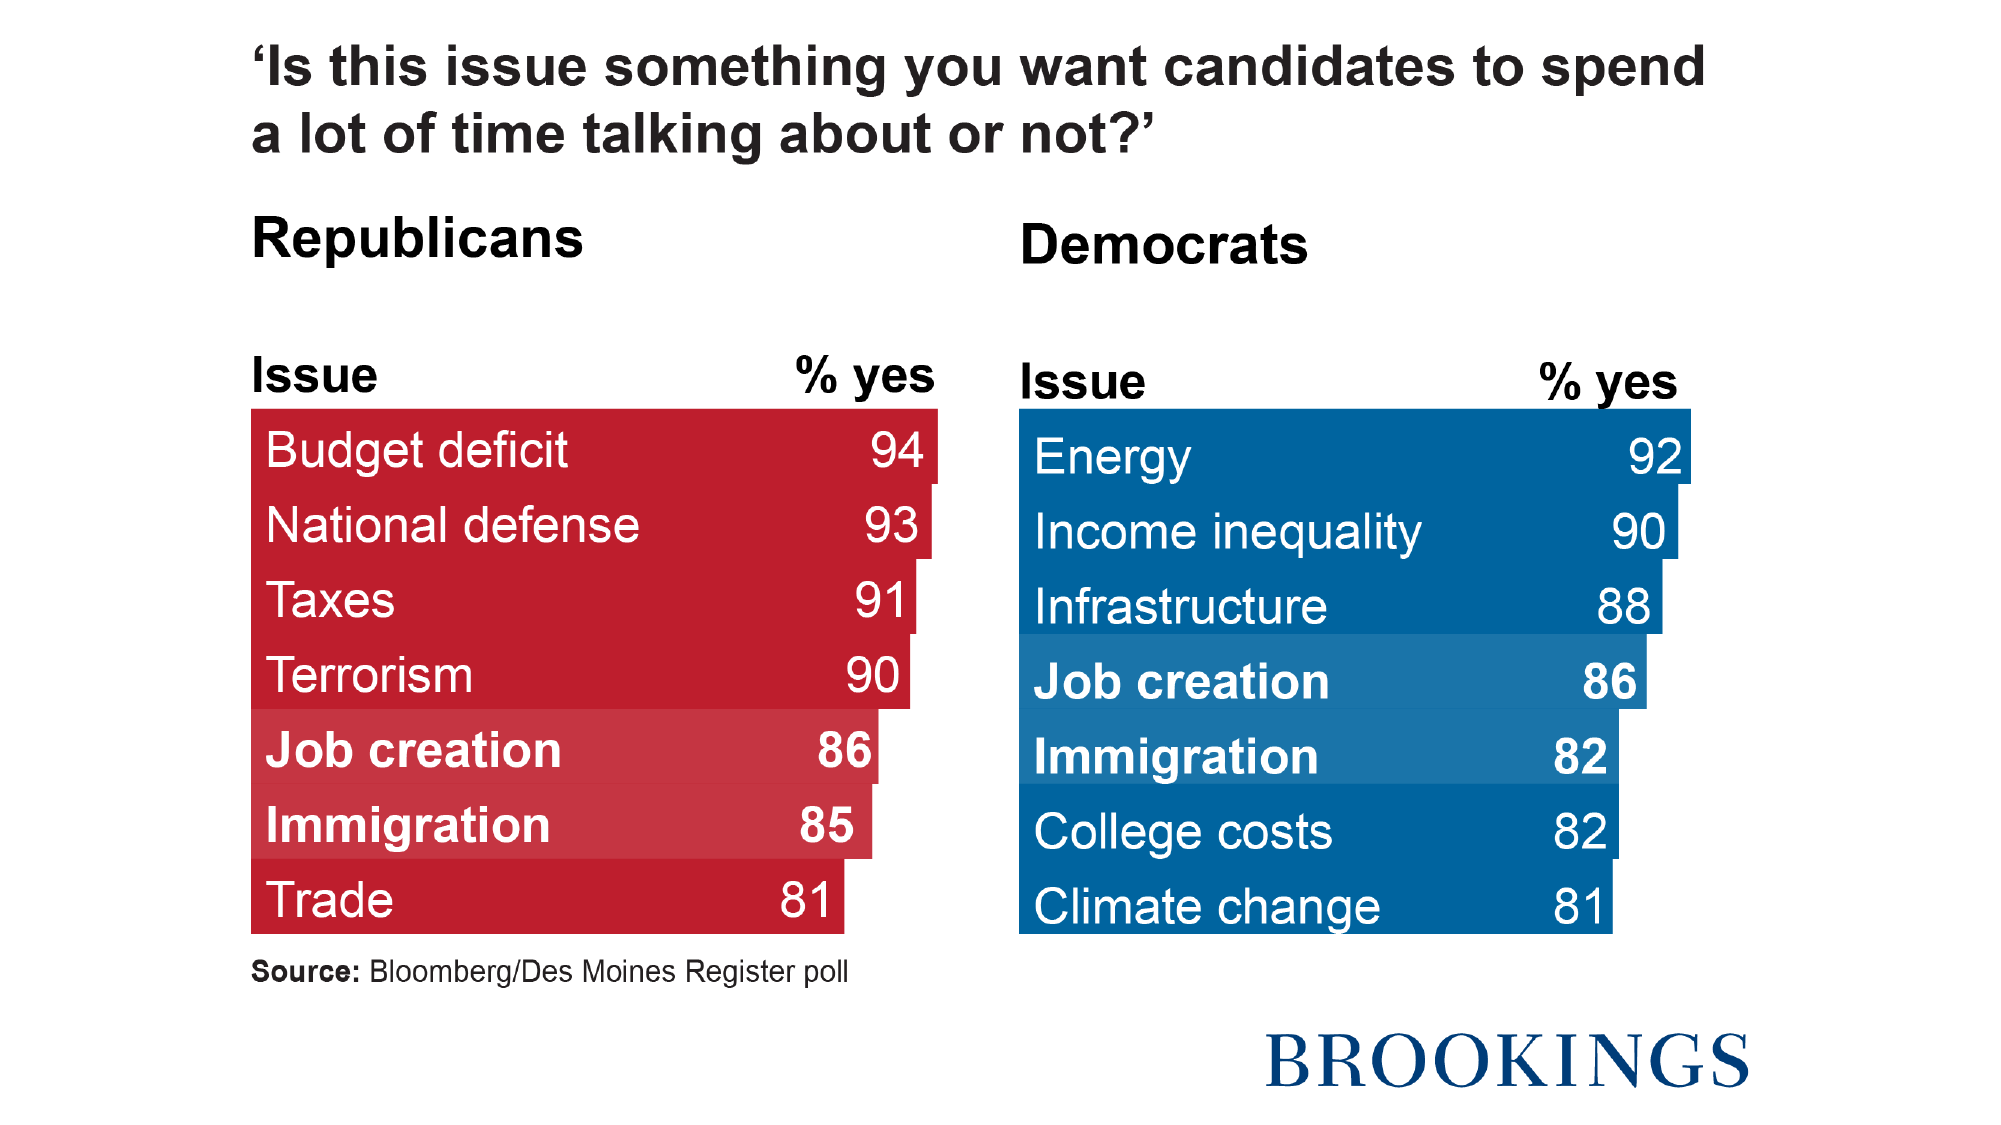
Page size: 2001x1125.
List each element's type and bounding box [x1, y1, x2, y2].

picture [213, 0, 1787, 1125]
